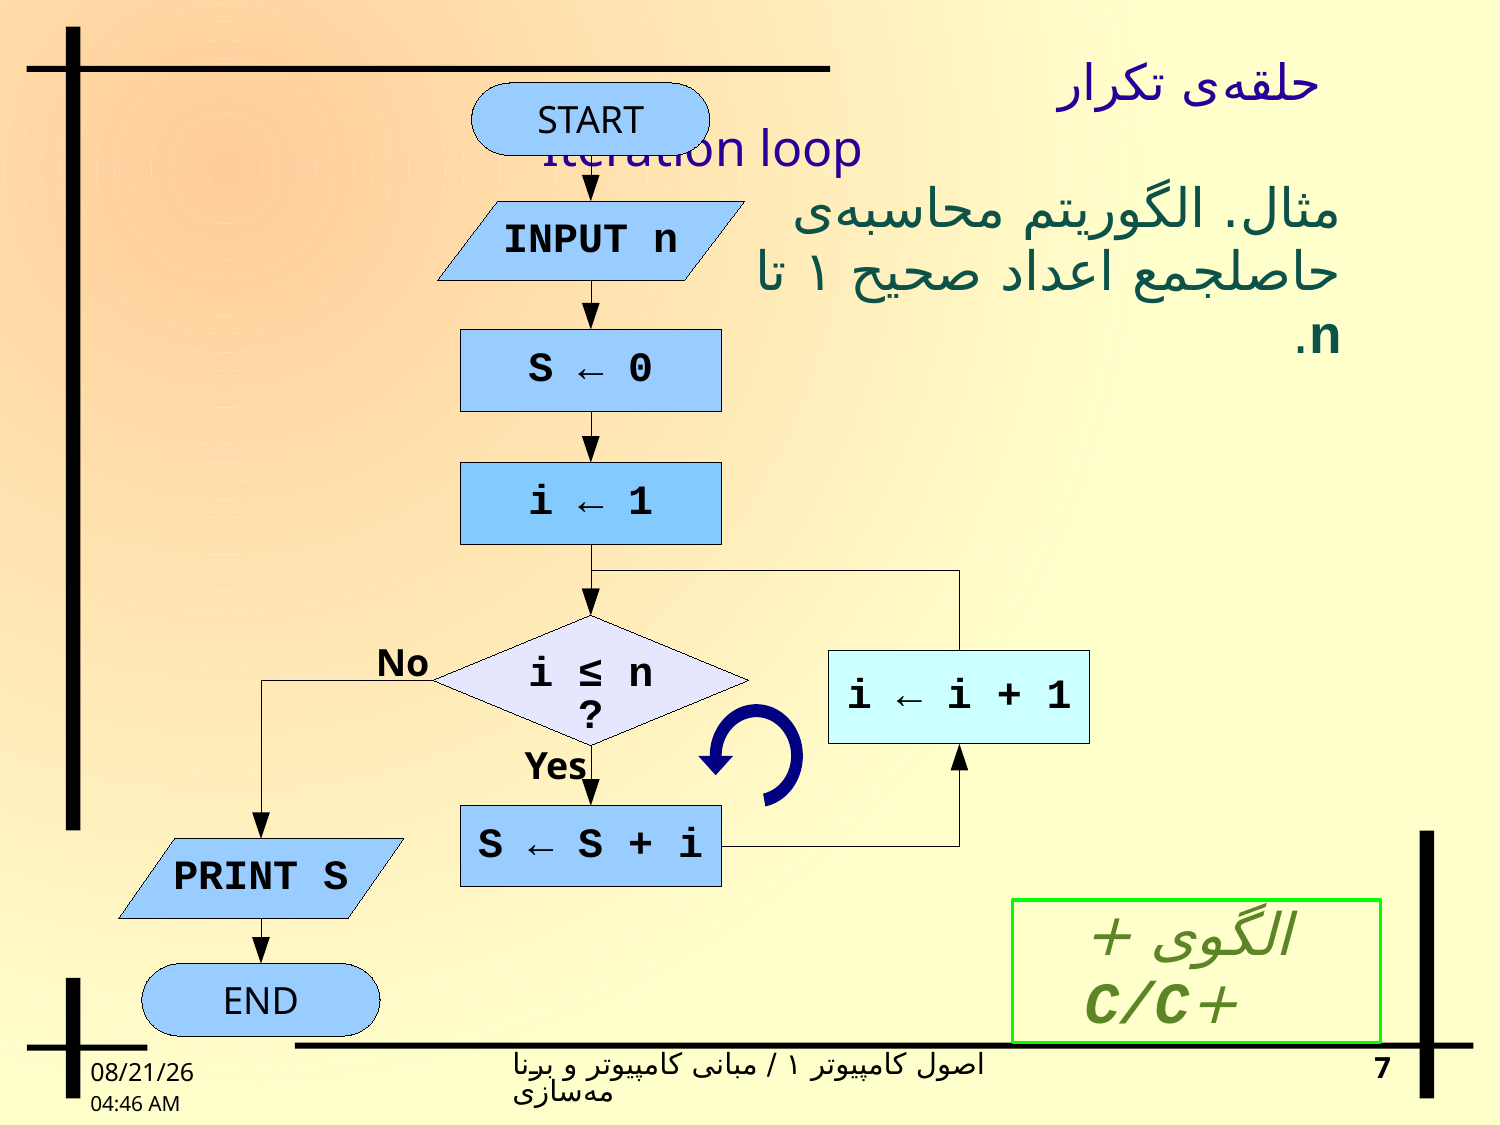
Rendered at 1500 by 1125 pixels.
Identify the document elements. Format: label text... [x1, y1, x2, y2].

text_box S ← 0 [460, 329, 722, 412]
text_box START [471, 82, 710, 156]
text_box i ≤ n ? [432, 615, 749, 746]
text_box INPUT n [437, 201, 745, 281]
text_box [698, 704, 803, 807]
text_box i ← i + 1 [828, 650, 1090, 744]
text_box i ← 1 [460, 462, 722, 545]
list الگوی ++C/C [1012, 900, 1381, 995]
text_box No [361, 629, 438, 688]
text_box S ← S + i [460, 805, 722, 887]
list مثال. الگوریتم محاسبه‌ی حاصلجمع اعداد صحیح ۱ تا n. [750, 177, 1395, 348]
text_box PRINT S [118, 838, 404, 919]
text_box END [141, 963, 381, 1037]
text_box Yes [509, 731, 597, 791]
title حلقه‌ی تکرار Iteration loop [62, 57, 1344, 178]
